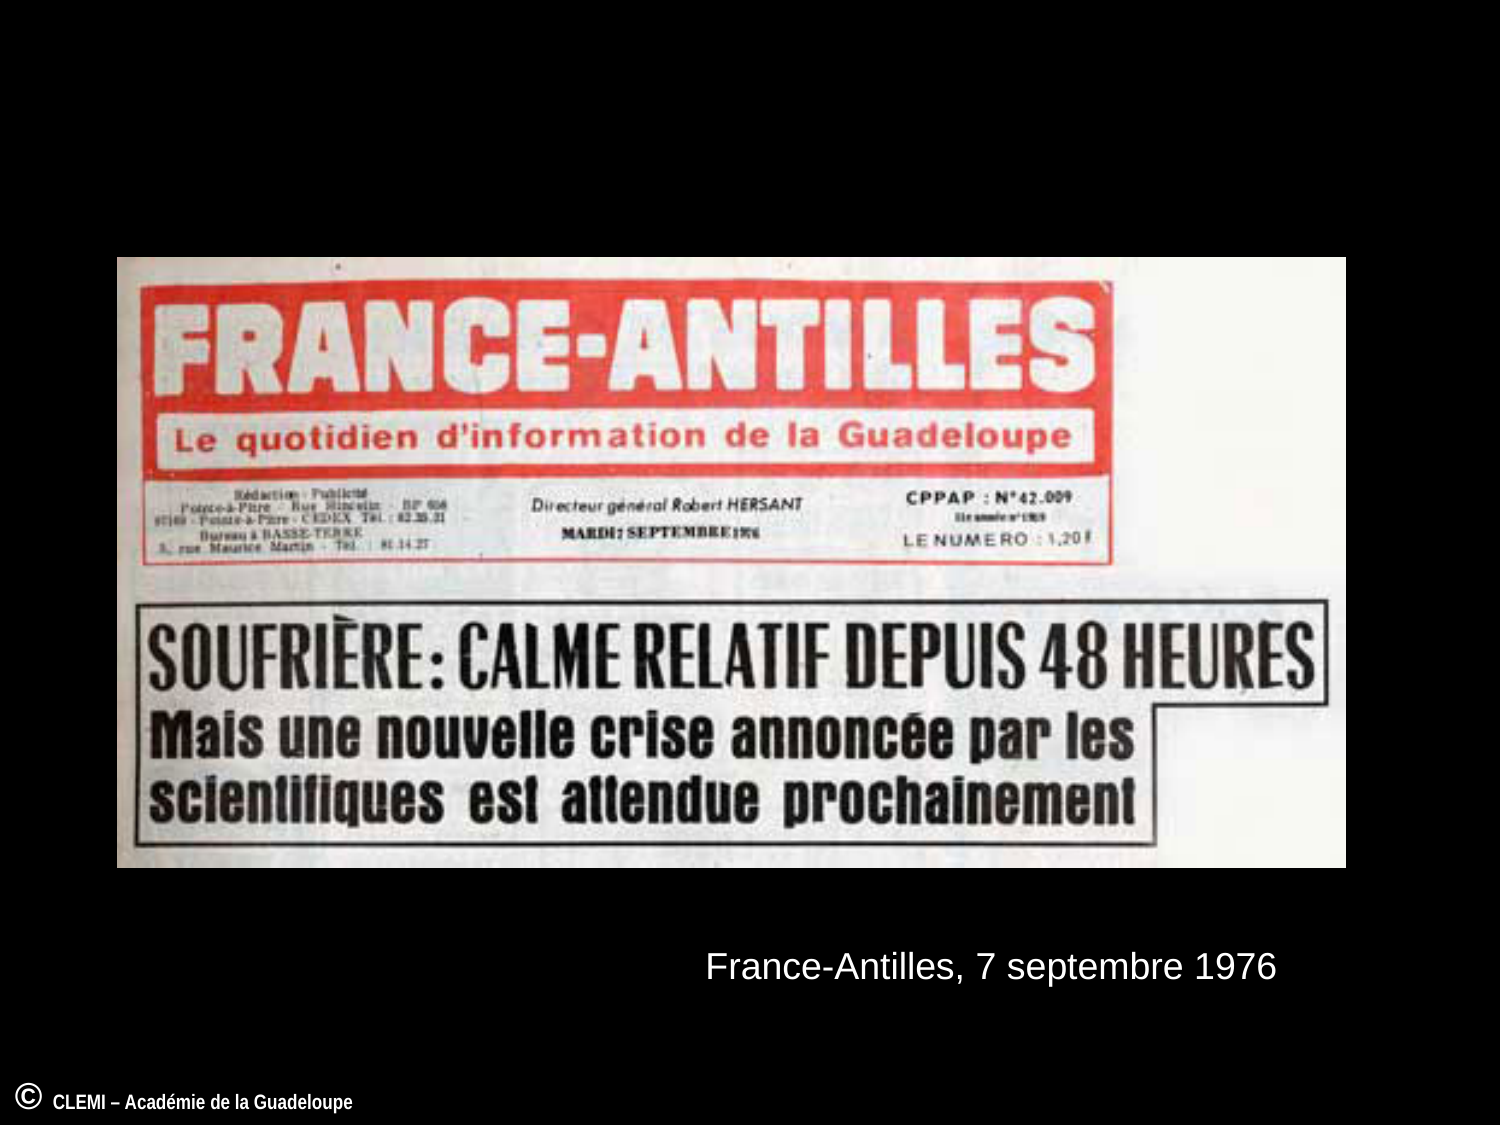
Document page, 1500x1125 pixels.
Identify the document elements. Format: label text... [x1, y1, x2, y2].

picture [117, 257, 1346, 868]
text_box © CLEMI – Académie de la Guadeloupe [0, 1067, 575, 1125]
title France-Antilles, 7 septembre 1976 [527, 937, 1456, 997]
